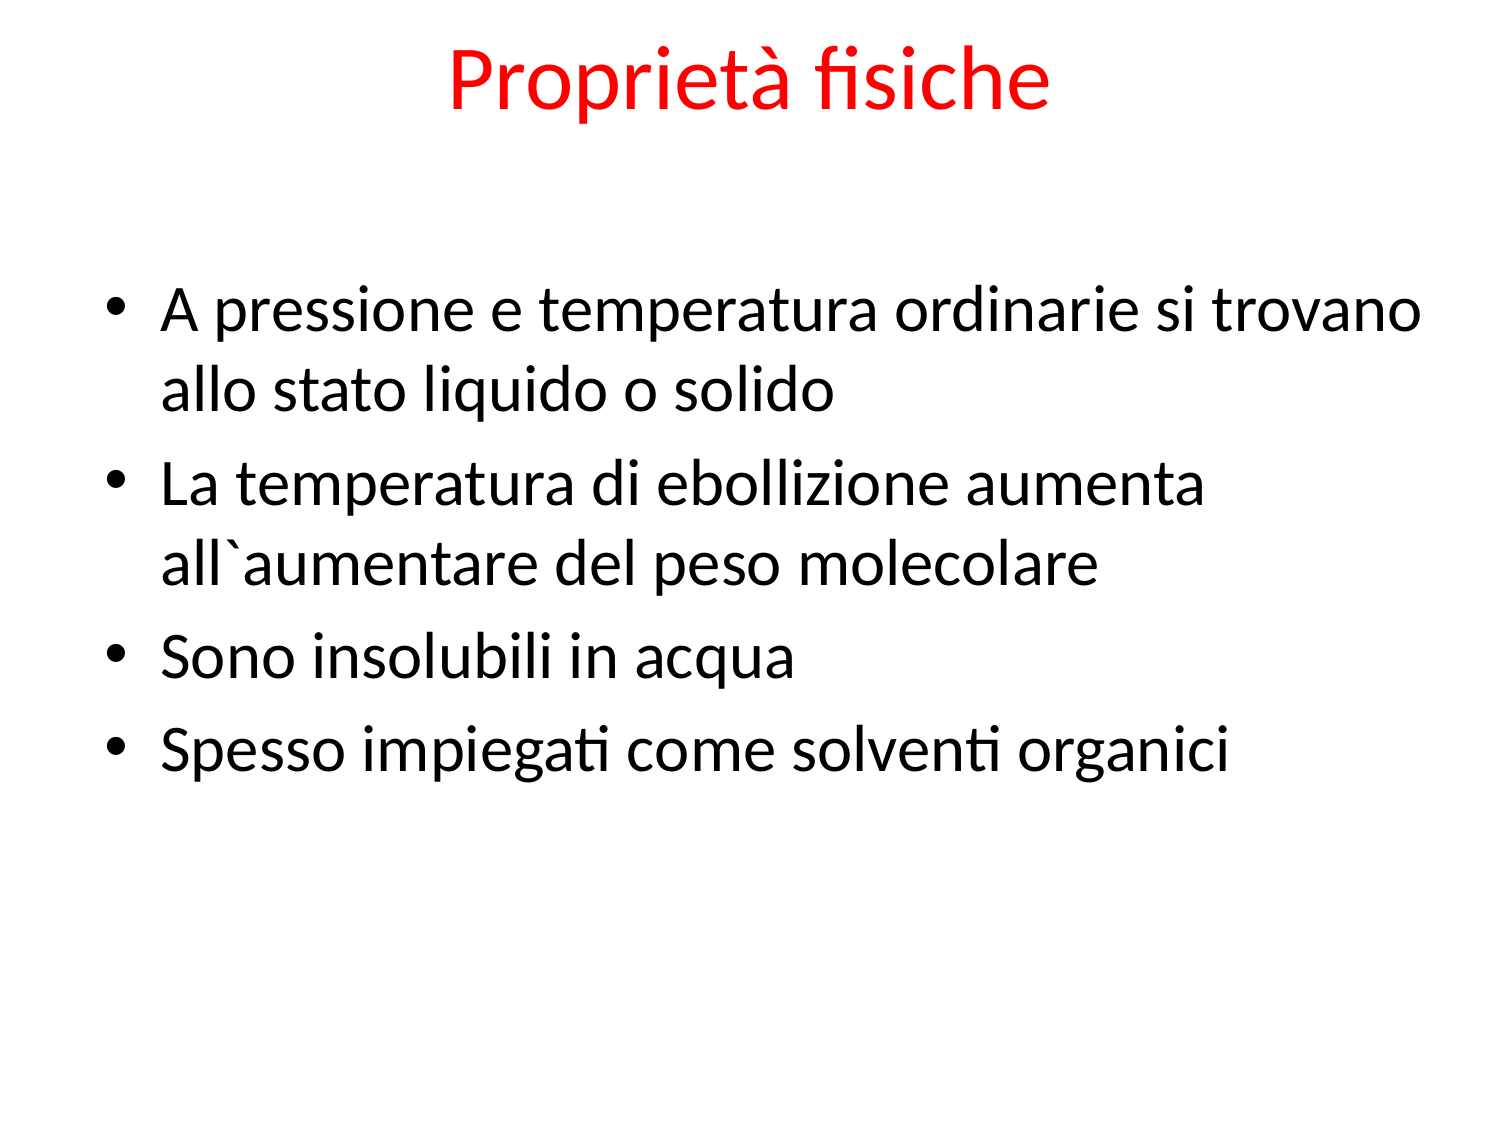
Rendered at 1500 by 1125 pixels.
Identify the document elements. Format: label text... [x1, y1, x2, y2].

title Proprietà fisiche [75, 0, 1425, 167]
list A pressione e temperatura ordinarie si trovano allo stato liquido o solido La temperatura di ebollizione aumenta all`aumentare del peso molecolare Sono insolubili in acqua Spesso impiegati come solventi organici [89, 257, 1440, 1001]
